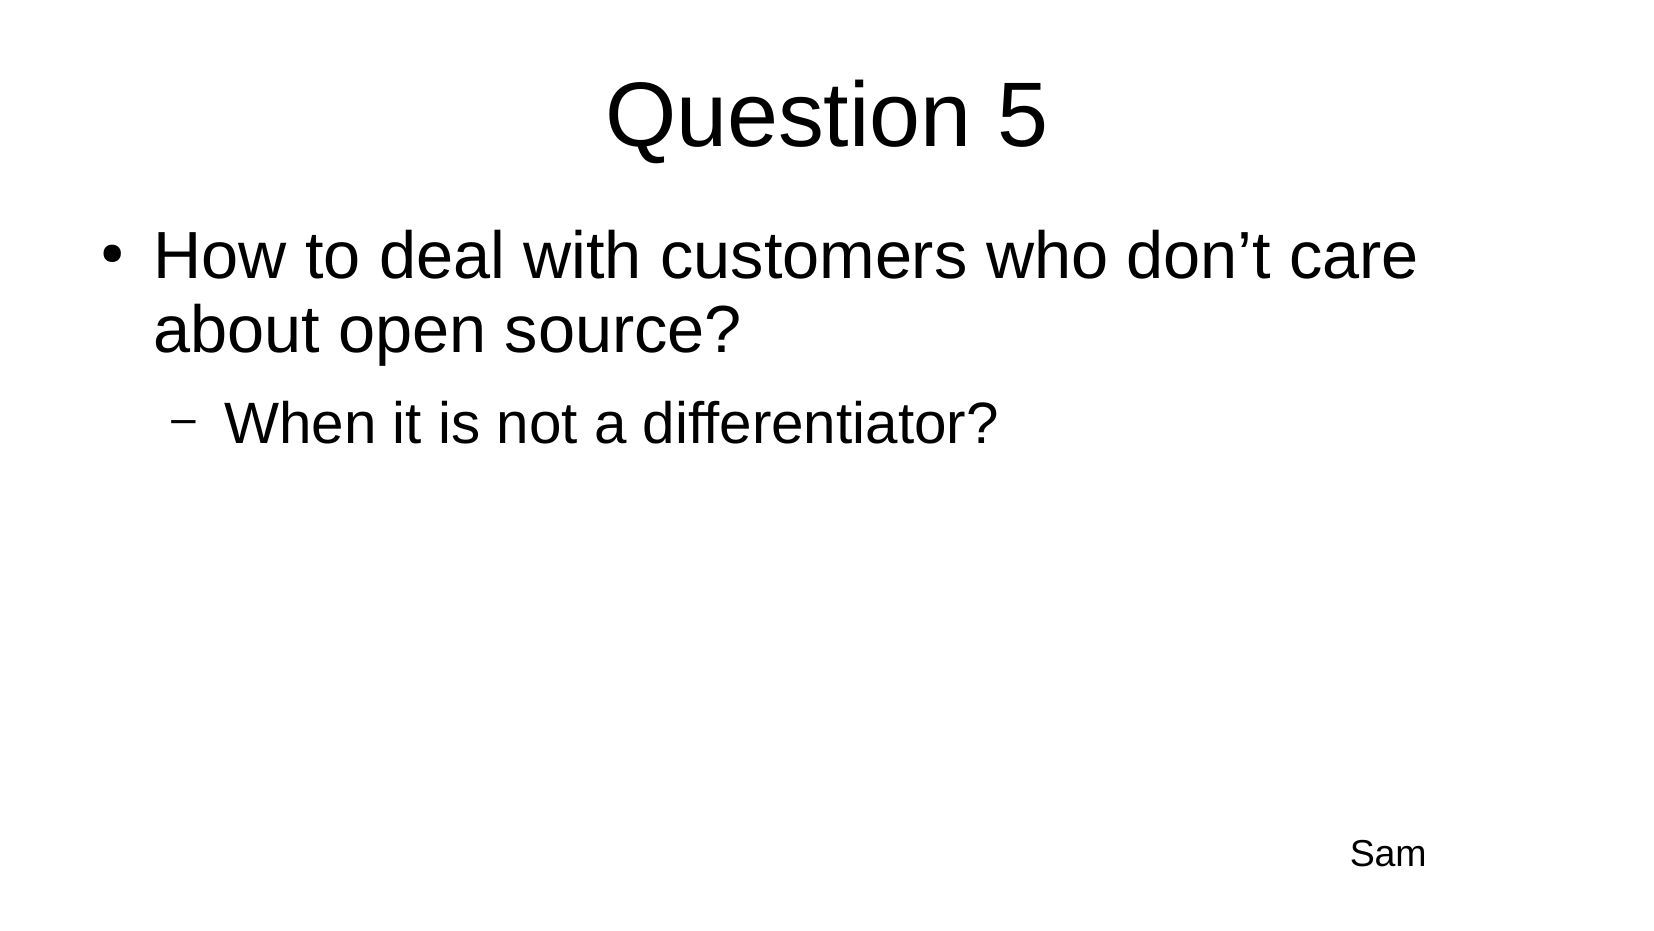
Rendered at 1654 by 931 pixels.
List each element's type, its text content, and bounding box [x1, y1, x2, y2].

list How to deal with customers who don’t care about open source? When it is not a differentiator? [82, 217, 1571, 758]
title Question 5 [82, 37, 1571, 193]
text_box Sam [1335, 825, 1591, 882]
